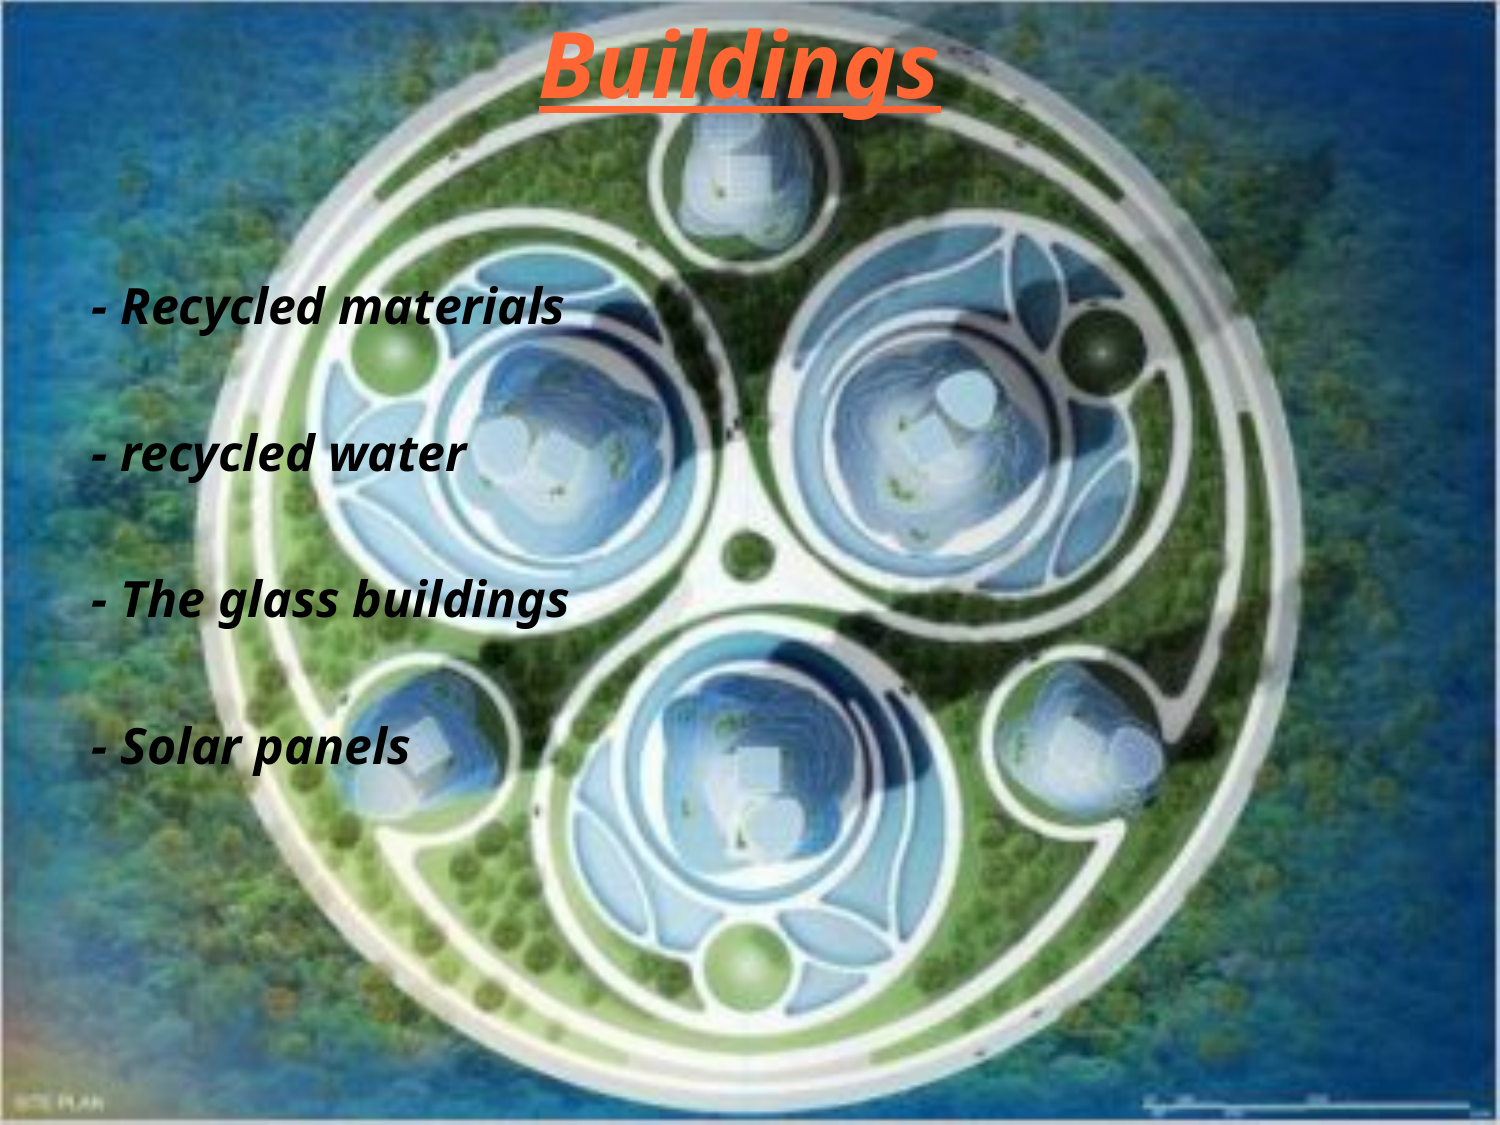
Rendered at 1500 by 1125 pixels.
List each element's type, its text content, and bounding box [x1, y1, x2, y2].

list - Recycled materials - recycled water - The glass buildings - Solar panels [76, 267, 1427, 1010]
picture [0, 0, 1500, 1125]
title Buildings [64, 0, 1415, 188]
